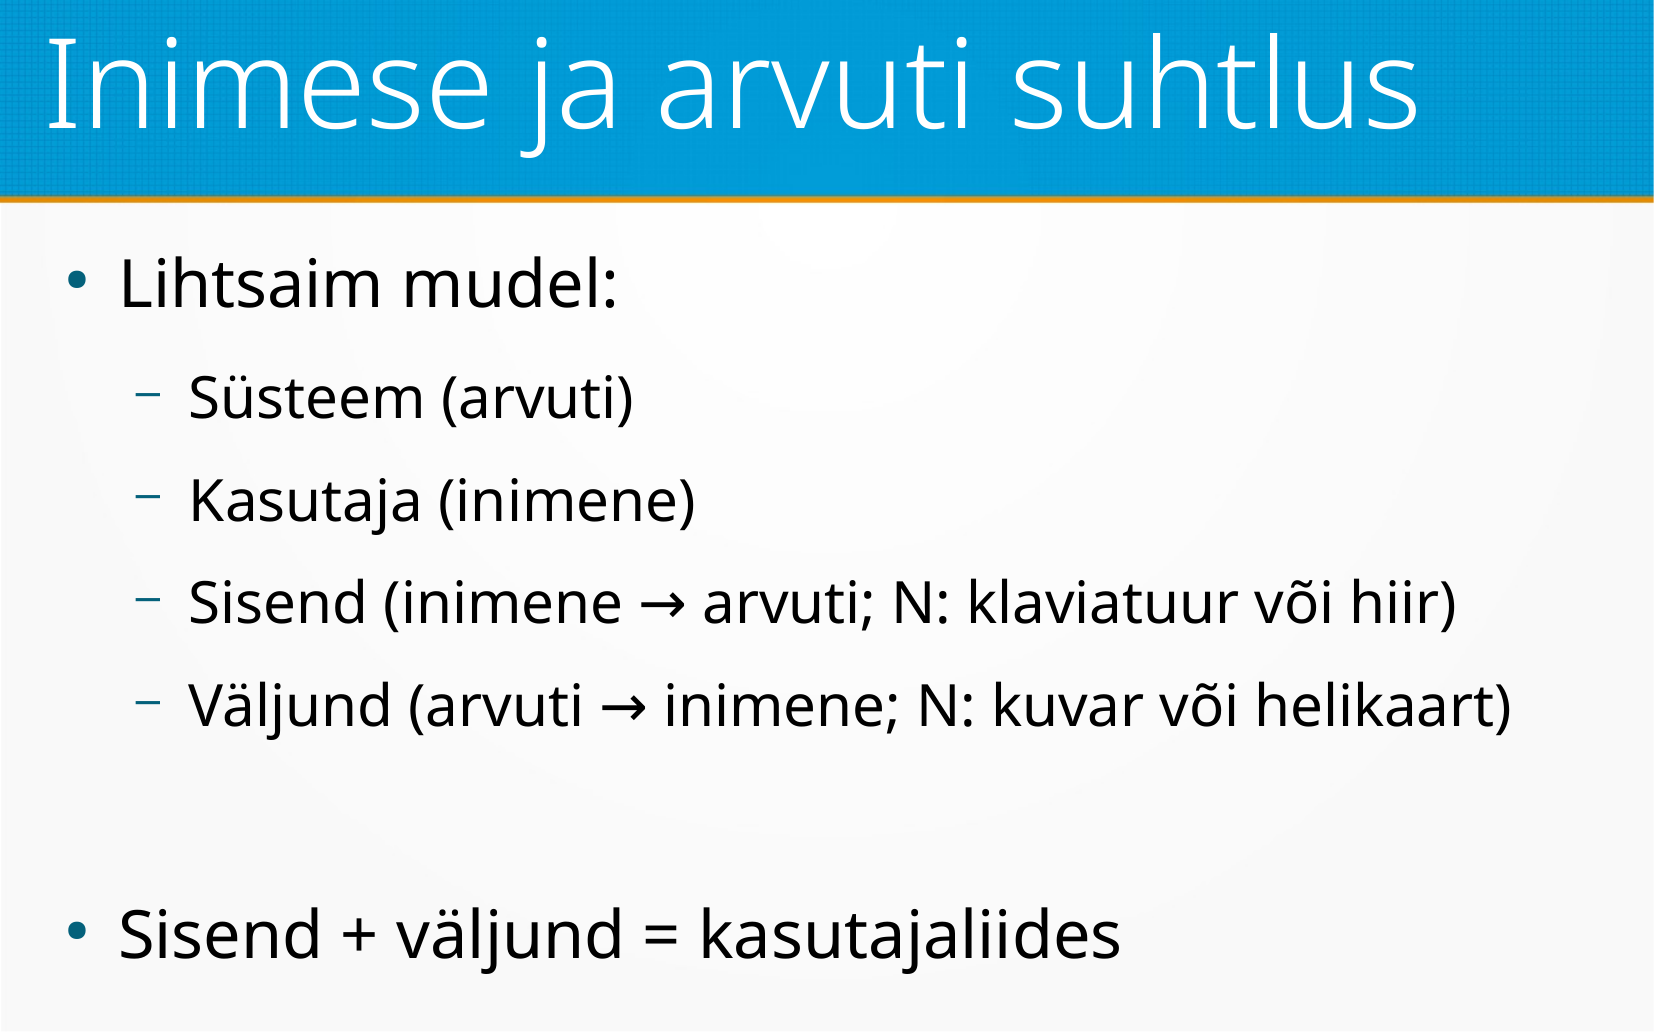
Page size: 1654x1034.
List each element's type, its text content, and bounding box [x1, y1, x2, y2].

list Lihtsaim mudel: Süsteem (arvuti) Kasutaja (inimene) Sisend (inimene → arvuti; N: klaviatuur või hiir) Väljund (arvuti → inimene; N: kuvar või helikaart) Sisend + väljund = kasutajaliides [47, 236, 1607, 1002]
title Inimese ja arvuti suhtlus [43, 0, 1619, 166]
picture [0, 195, 1654, 1034]
